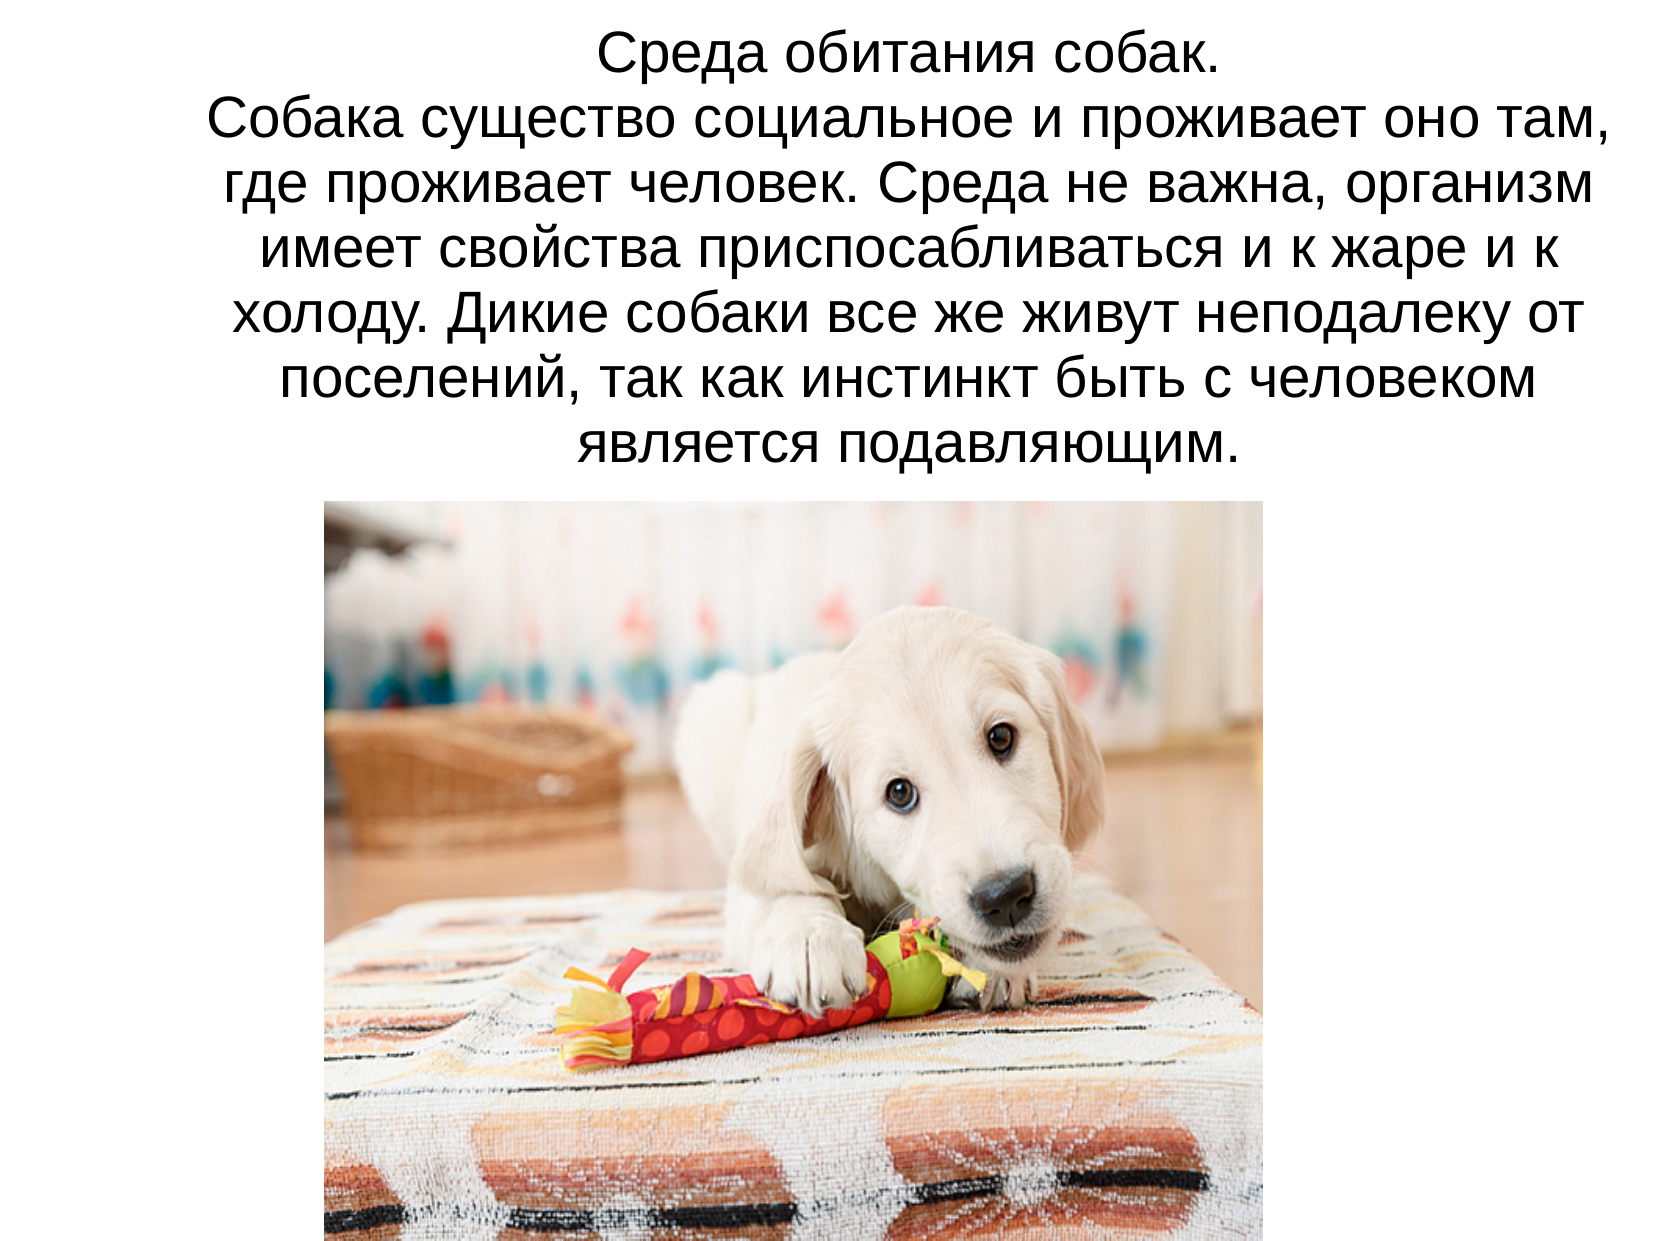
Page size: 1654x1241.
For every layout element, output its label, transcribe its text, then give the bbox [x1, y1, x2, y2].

title Среда обитания собак. Собака существо социальное и проживает оно там, где проживает человек. Среда не важна, организм имеет свойства приспосабливаться и к жаре и к холоду. Дикие собаки все же живут неподалеку от поселений, так как инстинкт быть с человеком является подавляющим. [165, 0, 1654, 760]
picture [324, 501, 1263, 1241]
